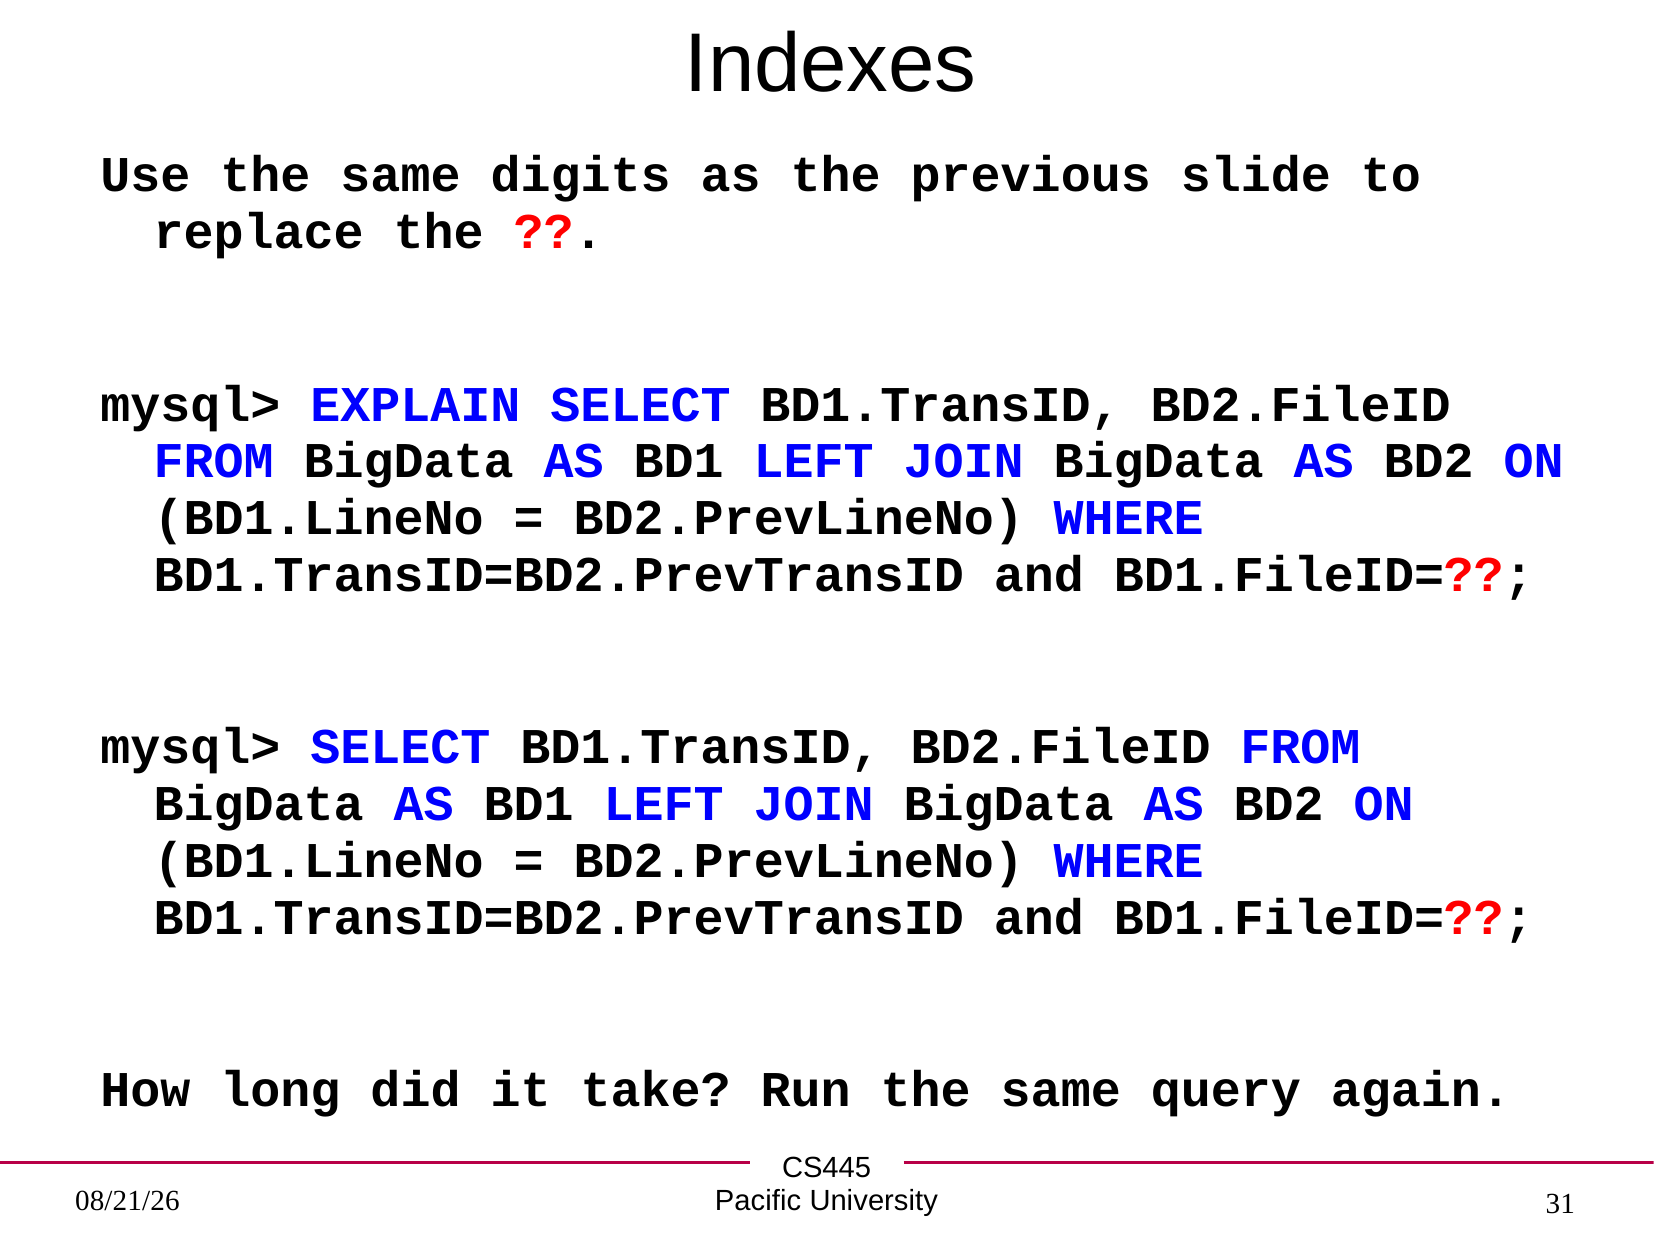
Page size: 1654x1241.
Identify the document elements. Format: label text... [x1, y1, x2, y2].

list Use the same digits as the previous slide to replace the ??. mysql> EXPLAIN SELECT BD1.TransID, BD2.FileID FROM BigData AS BD1 LEFT JOIN BigData AS BD2 ON (BD1.LineNo = BD2.PrevLineNo) WHERE BD1.TransID=BD2.PrevTransID and BD1.FileID=??; mysql> SELECT BD1.TransID, BD2.FileID FROM BigData AS BD1 LEFT JOIN BigData AS BD2 ON (BD1.LineNo = BD2.PrevLineNo) WHERE BD1.TransID=BD2.PrevTransID and BD1.FileID=??; How long did it take? Run the same query again. [82, 150, 1571, 1122]
title Indexes [86, 15, 1576, 109]
